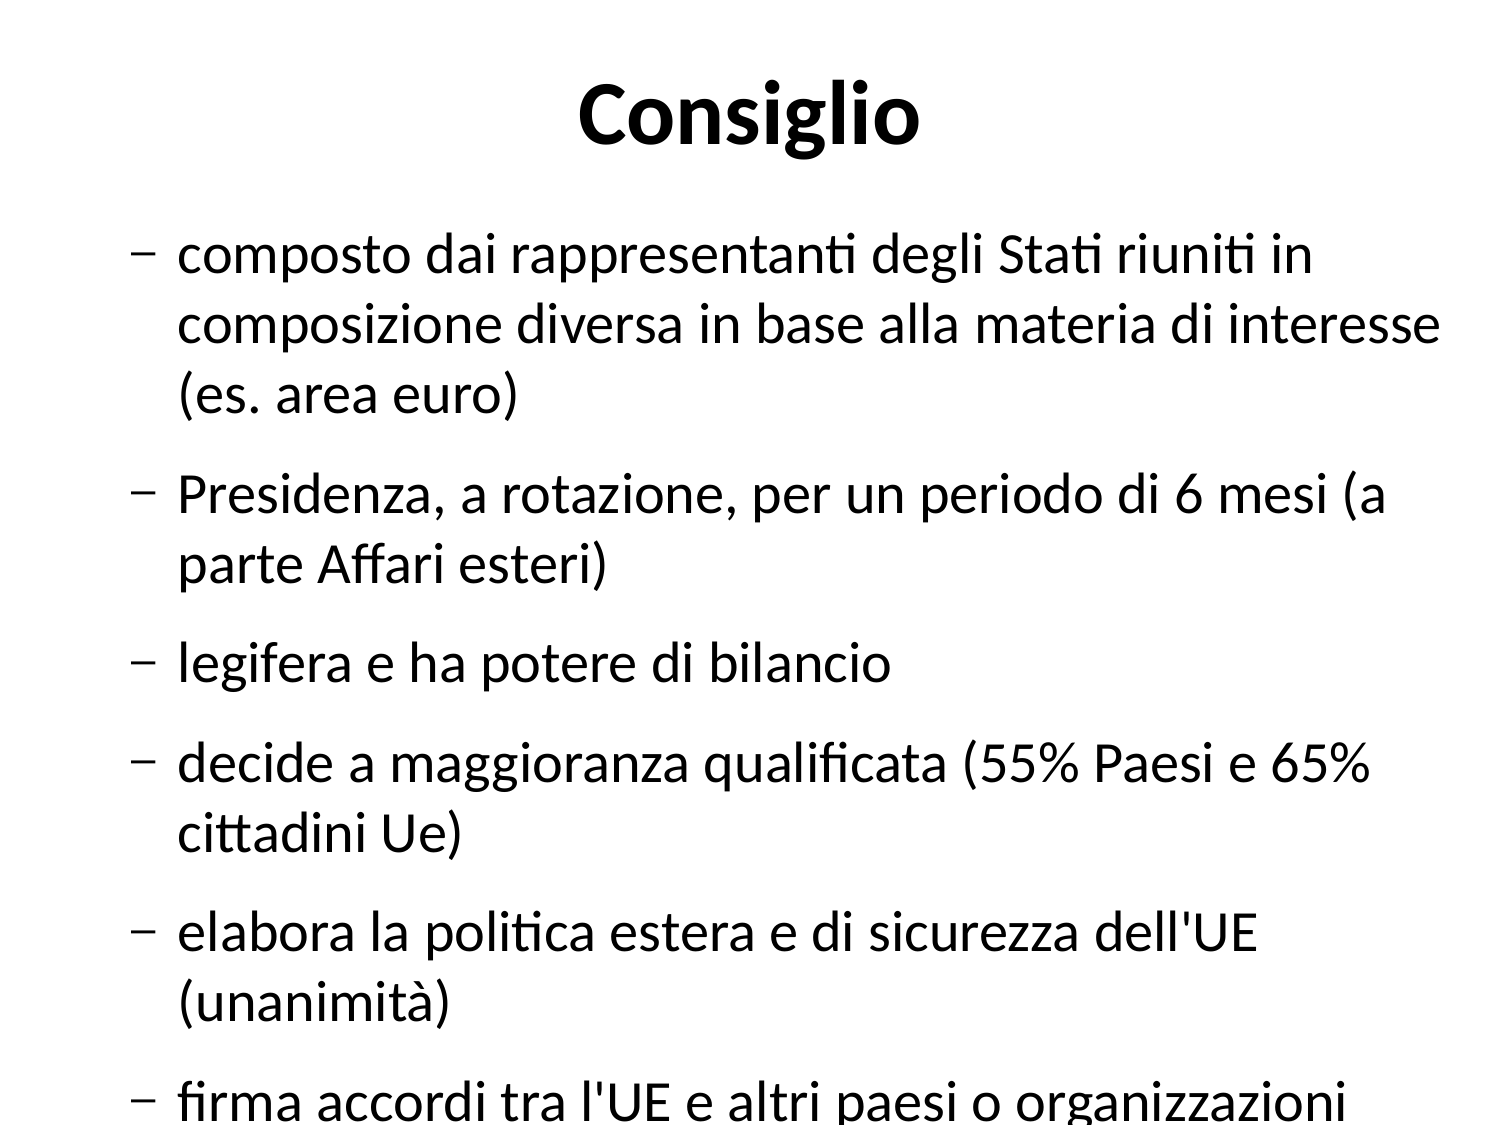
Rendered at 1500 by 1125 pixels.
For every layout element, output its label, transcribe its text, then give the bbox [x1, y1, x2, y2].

list composto dai rappresentanti degli Stati riuniti in composizione diversa in base alla materia di interesse (es. area euro) Presidenza, a rotazione, per un periodo di 6 mesi (a parte Affari esteri) legifera e ha potere di bilancio decide a maggioranza qualificata (55% Paesi e 65% cittadini Ue) elabora la politica estera e di sicurezza dell'UE (unanimità) firma accordi tra l'UE e altri paesi o organizzazioni internazionali Attenzione: né il Consiglio europeo né il Consiglio sono il Consiglio d’Europa, O.I. comprendente 47 Stati europei! [41, 208, 1459, 1094]
title Consiglio [75, 45, 1425, 185]
